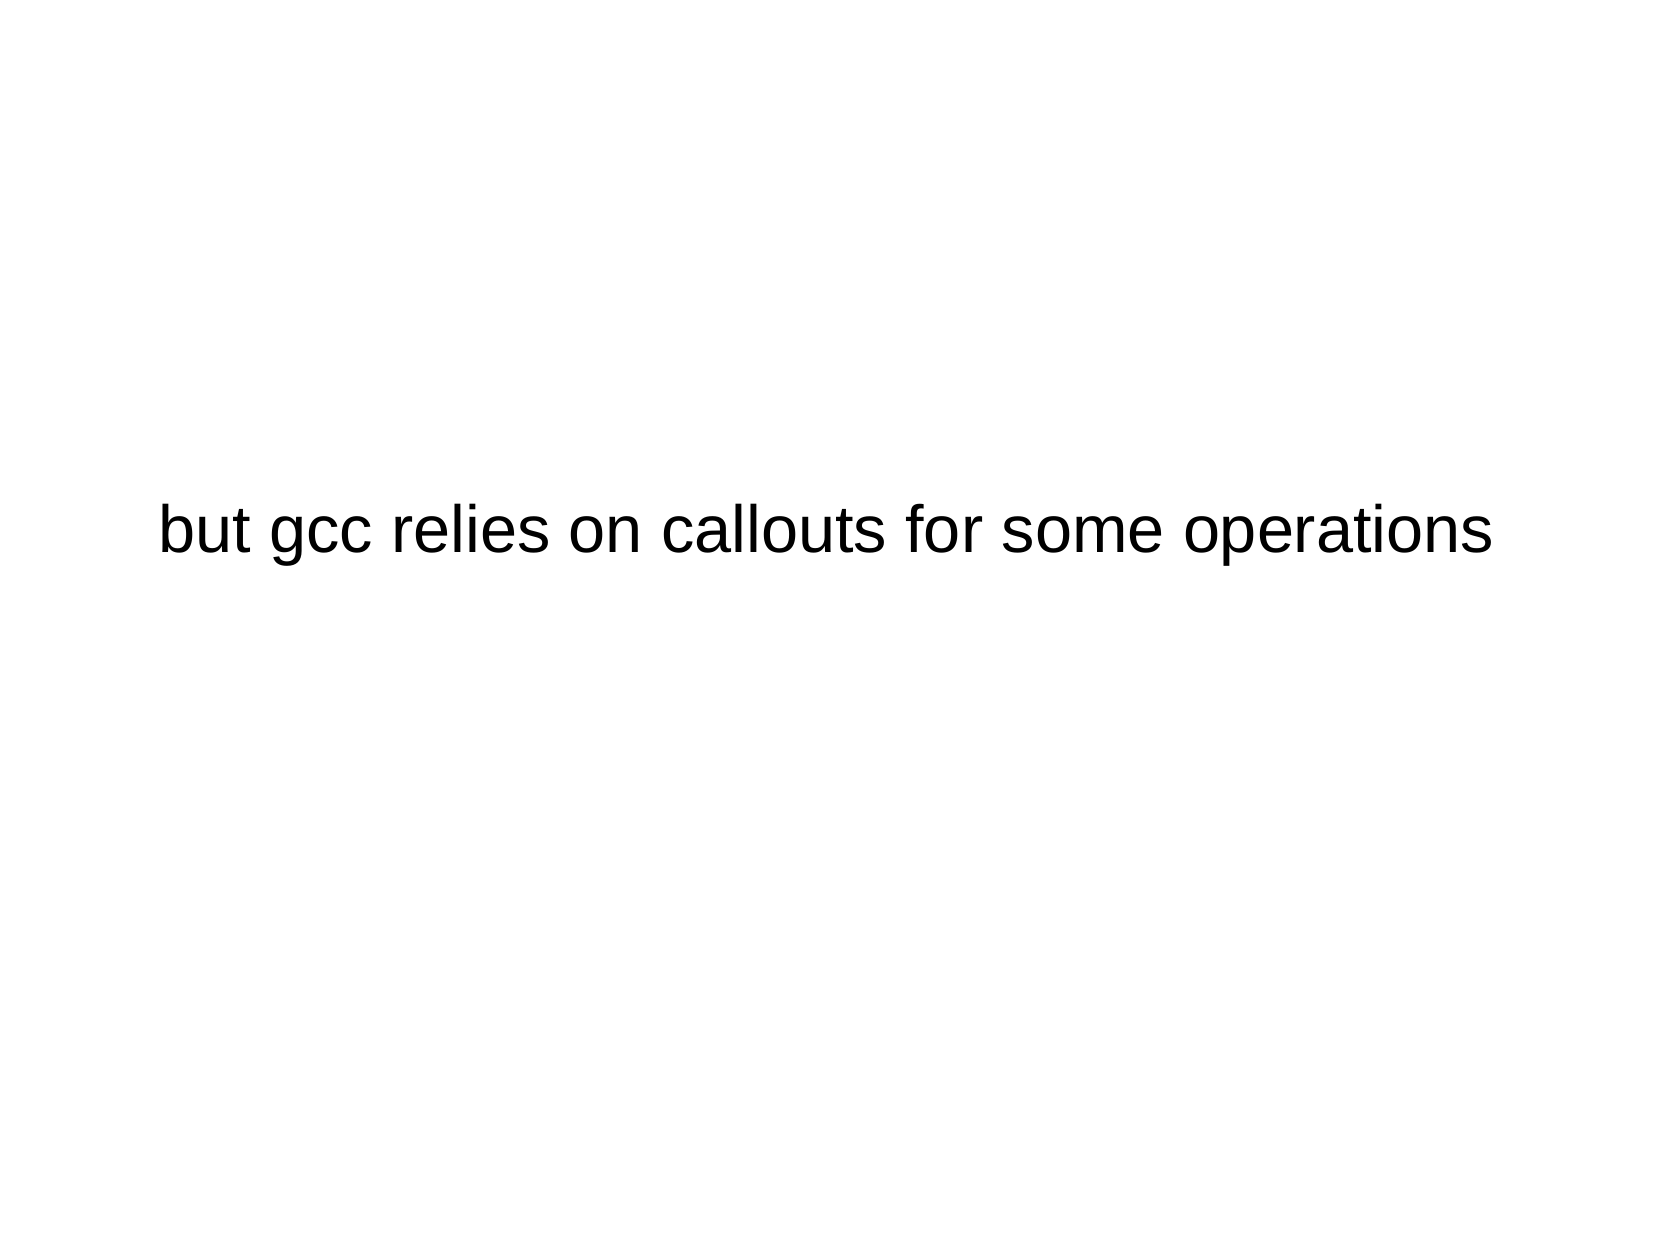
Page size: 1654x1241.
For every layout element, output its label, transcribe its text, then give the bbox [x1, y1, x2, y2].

subtitle but gcc relies on callouts for some operations [82, 49, 1571, 1010]
